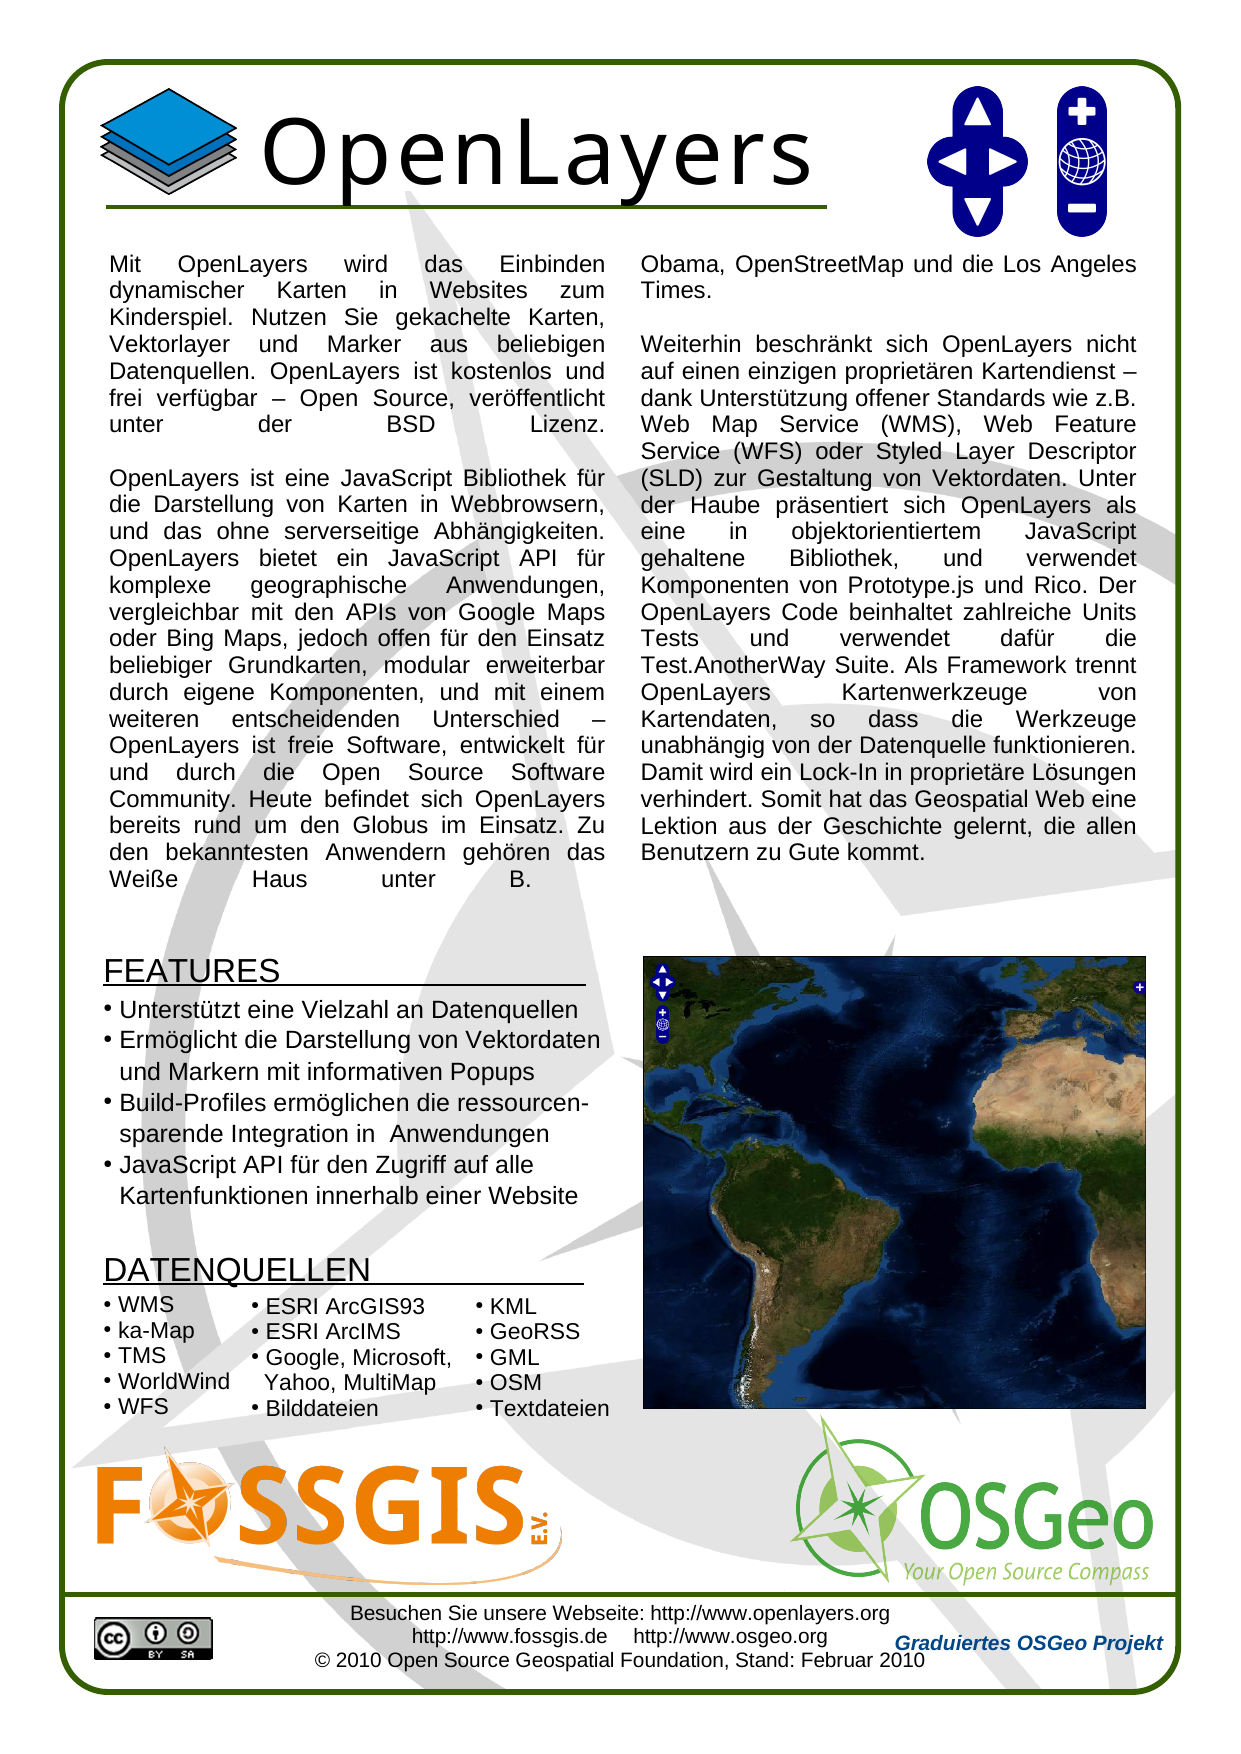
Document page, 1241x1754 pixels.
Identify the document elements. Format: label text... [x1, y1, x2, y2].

text_box FEATURES Unterstützt eine Vielzahl an Datenquellen Ermöglicht die Darstellung von Vektordaten und Markern mit informativen Popups Build-Profiles ermöglichen die ressourcen- sparende Integration in Anwendungen JavaScript API für den Zugriff auf alle Kartenfunktionen innerhalb einer Website [88, 944, 650, 1244]
picture [1156, 1664, 1179, 1690]
text_box ESRI ArcGIS93 ESRI ArcIMS Google, Microsoft, Yahoo, MultiMap Bilddateien [236, 1301, 502, 1481]
text_box WMS ka-Map TMS WorldWind WFS [88, 1301, 236, 1462]
text_box Mit OpenLayers wird das Einbinden dynamischer Karten in Websites zum Kinderspiel. Nutzen Sie gekachelte Karten, Vektorlayer und Marker aus beliebigen Datenquellen. OpenLayers ist kostenlos und frei verfügbar – Open Source, veröffentlicht unter der BSD Lizenz. OpenLayers ist eine JavaScript Bibliothek für die Darstellung von Karten in Webbrowsern, und das ohne serverseitige Abhängigkeiten. OpenLayers bietet ein JavaScript API für komplexe geographische Anwendungen, vergleichbar mit den APIs von Google Maps oder Bing Maps, jedoch offen für den Einsatz beliebiger Grundkarten, modular erweiterbar durch eigene Komponenten, und mit einem weiteren entscheidenden Unterschied – OpenLayers ist freie Software, entwickelt für und durch die Open Source Software Community. Heute befindet sich OpenLayers bereits rund um den Globus im Einsatz. Zu den bekanntesten Anwendern gehören das Weiße Haus unter B. [94, 243, 621, 944]
text_box Obama, OpenStreetMap und die Los Angeles Times. Weiterhin beschränkt sich OpenLayers nicht auf einen einzigen proprietären Kartendienst – dank Unterstützung offener Standards wie z.B. Web Map Service (WMS), Web Feature Service (WFS) oder Styled Layer Descriptor (SLD) zur Gestaltung von Vektordaten. Unter der Haube präsentiert sich OpenLayers als eine in objektorientiertem JavaScript gehaltene Bibliothek, und verwendet Komponenten von Prototype.js und Rico. Der OpenLayers Code beinhaltet zahlreiche Units Tests und verwendet dafür die Test.AnotherWay Suite. Als Framework trennt OpenLayers Kartenwerkzeuge von Kartendaten, so dass die Werkzeuge unabhängig von der Datenquelle funktionieren. Damit wird ein Lock-In in proprietäre Lösungen verhindert. Somit hat das Geospatial Web eine Lektion aus der Geschichte gelernt, die allen Benutzern zu Gute kommt. [625, 243, 1152, 949]
text_box KML GeoRSS GML OSM Textdateien [502, 1244, 727, 1450]
picture [65, 86, 1175, 1592]
picture [65, 1597, 1175, 1689]
text_box DATENQUELLEN [88, 1244, 599, 1301]
picture [351, 201, 621, 205]
picture [62, 1666, 84, 1690]
text_box OpenLayers [217, 78, 857, 201]
